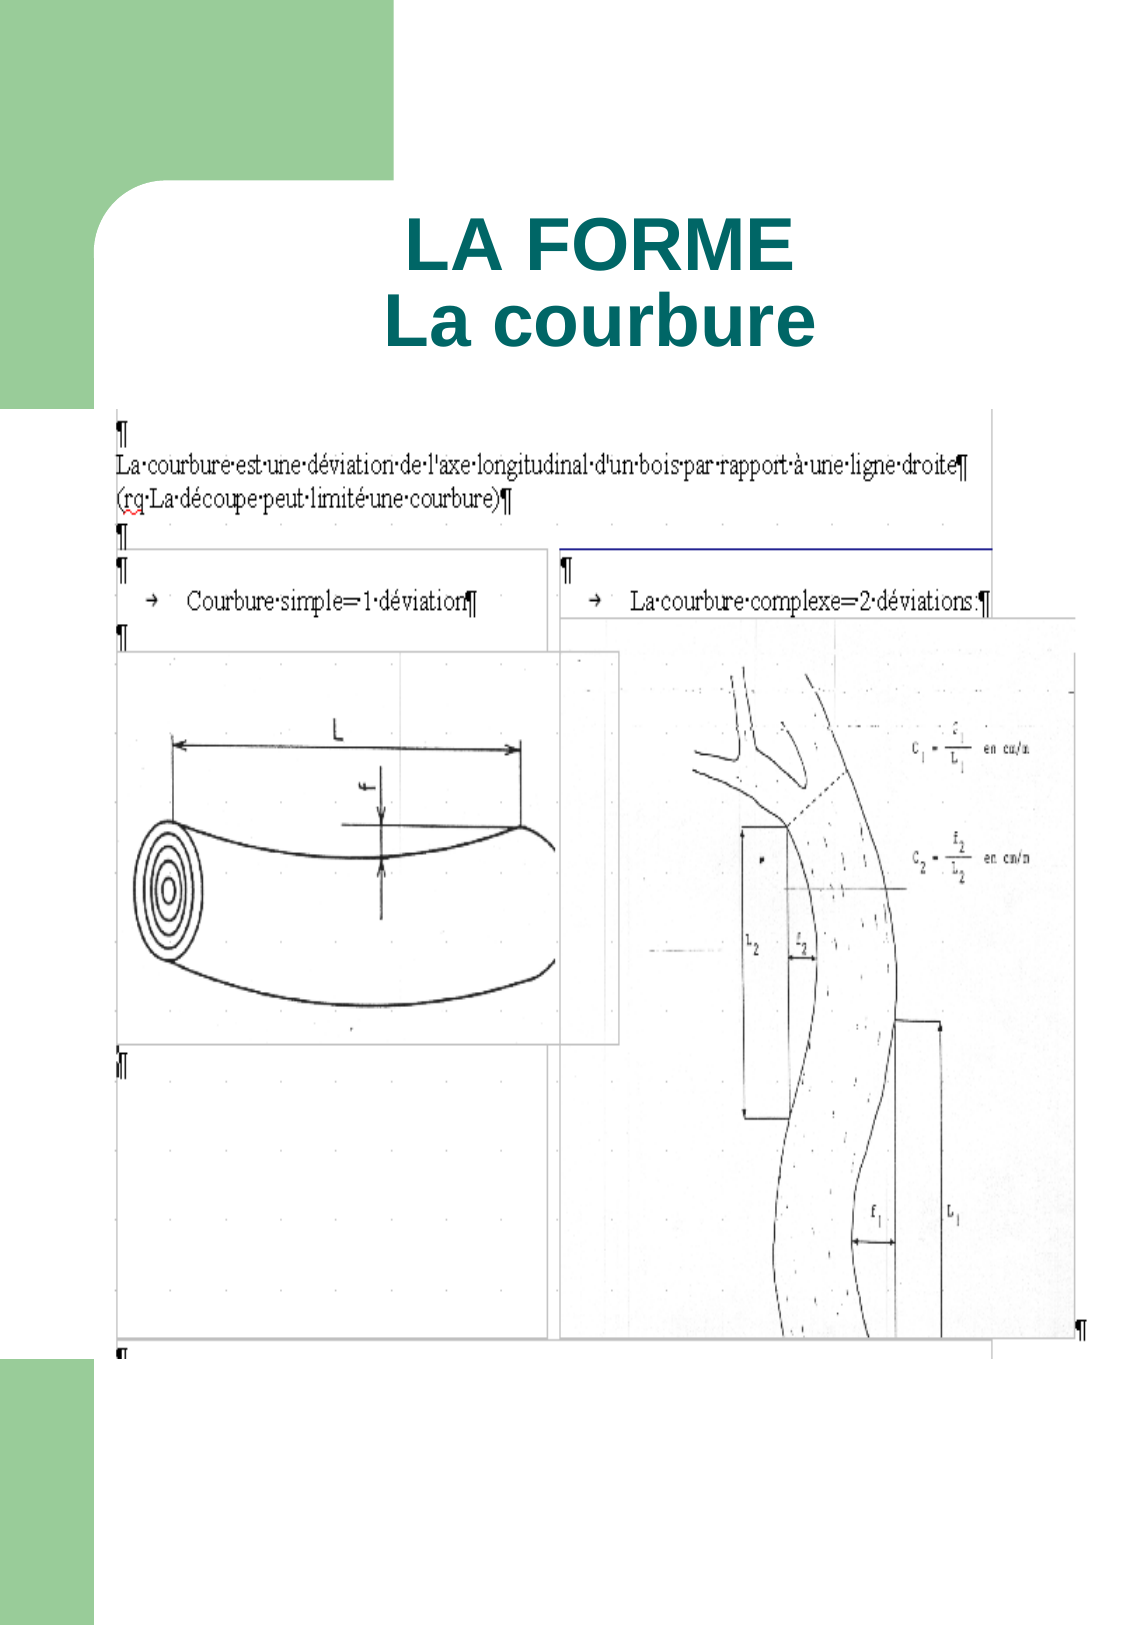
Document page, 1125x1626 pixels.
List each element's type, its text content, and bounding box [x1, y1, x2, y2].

title LA FORME La courbure [108, 157, 1093, 409]
picture [0, 409, 1125, 1359]
